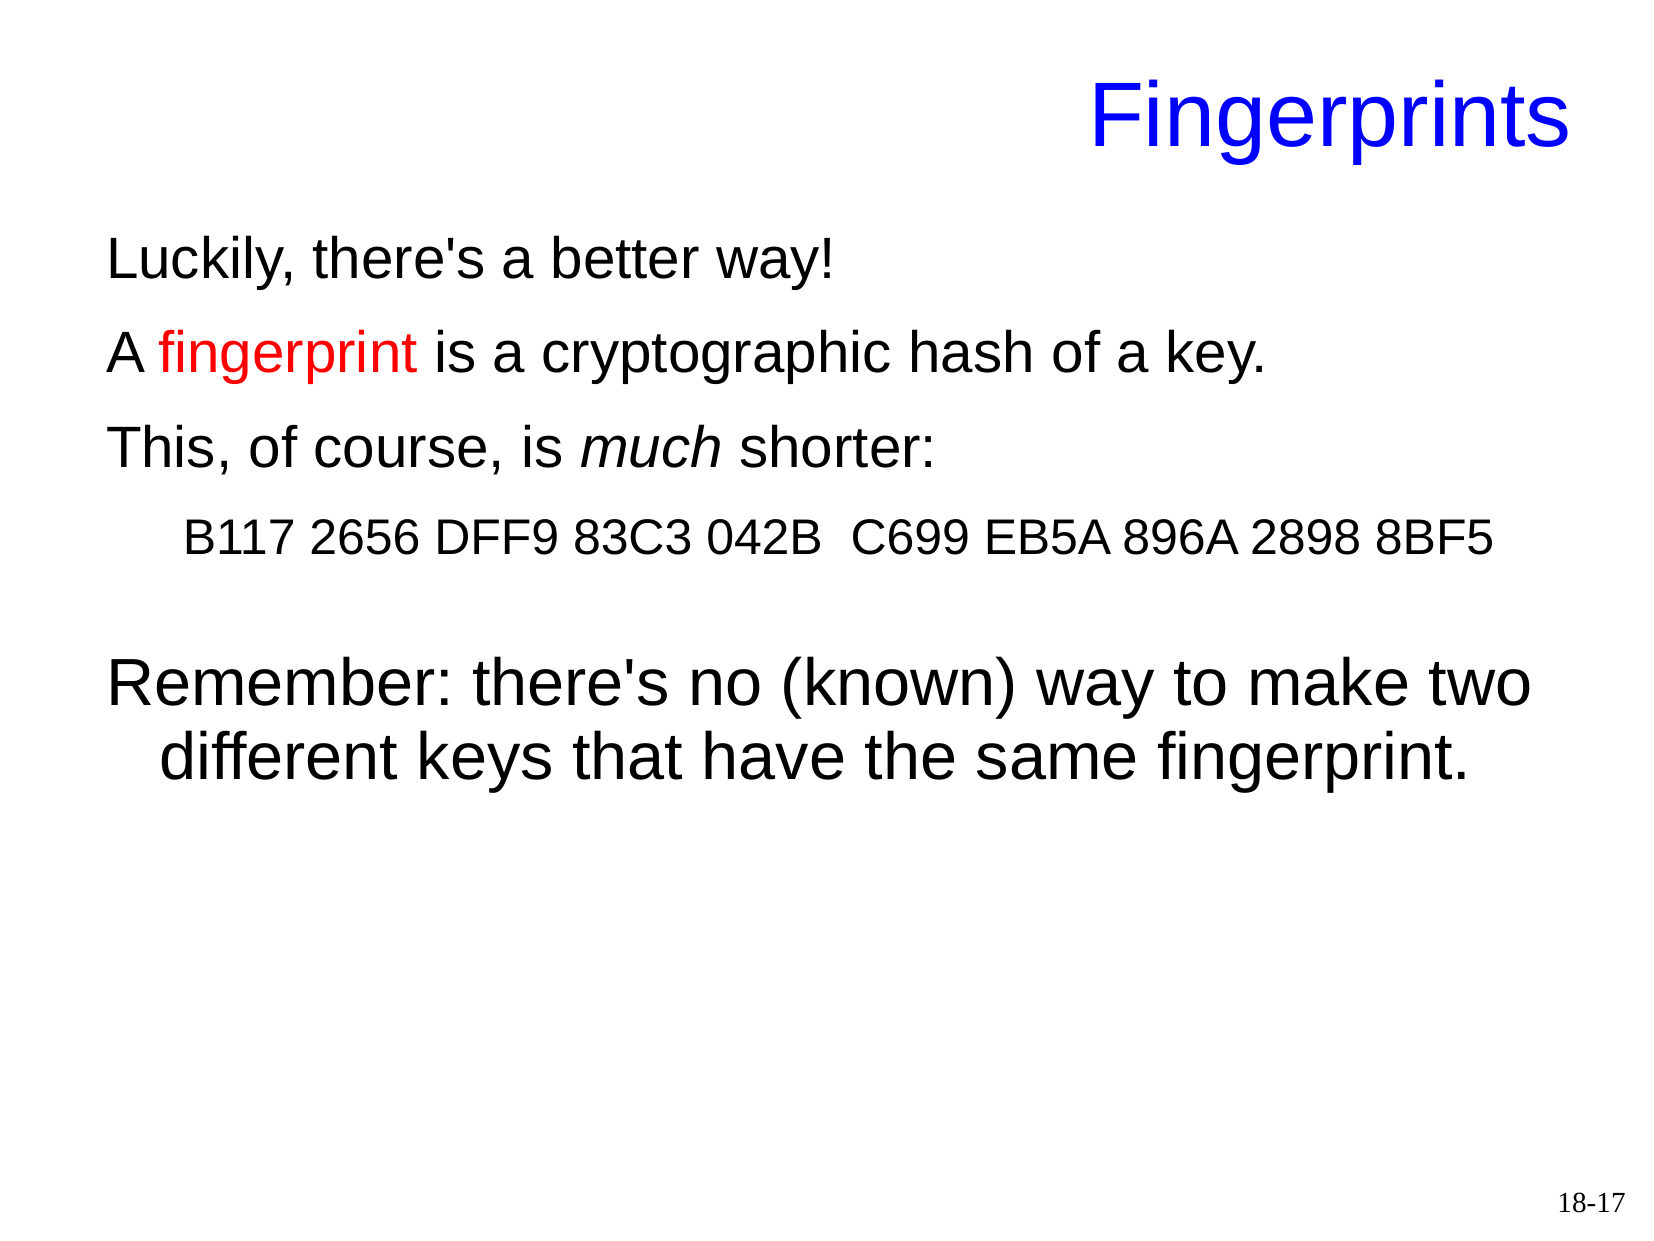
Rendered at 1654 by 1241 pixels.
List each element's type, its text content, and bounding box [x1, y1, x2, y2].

list Luckily, there's a better way! A fingerprint is a cryptographic hash of a key. This, of course, is much shorter: B117 2656 DFF9 83C3 042B C699 EB5A 896A 2898 8BF5 Remember: there's no (known) way to make two different keys that have the same fingerprint. [88, 225, 1572, 1124]
title Fingerprints [84, 11, 1573, 219]
